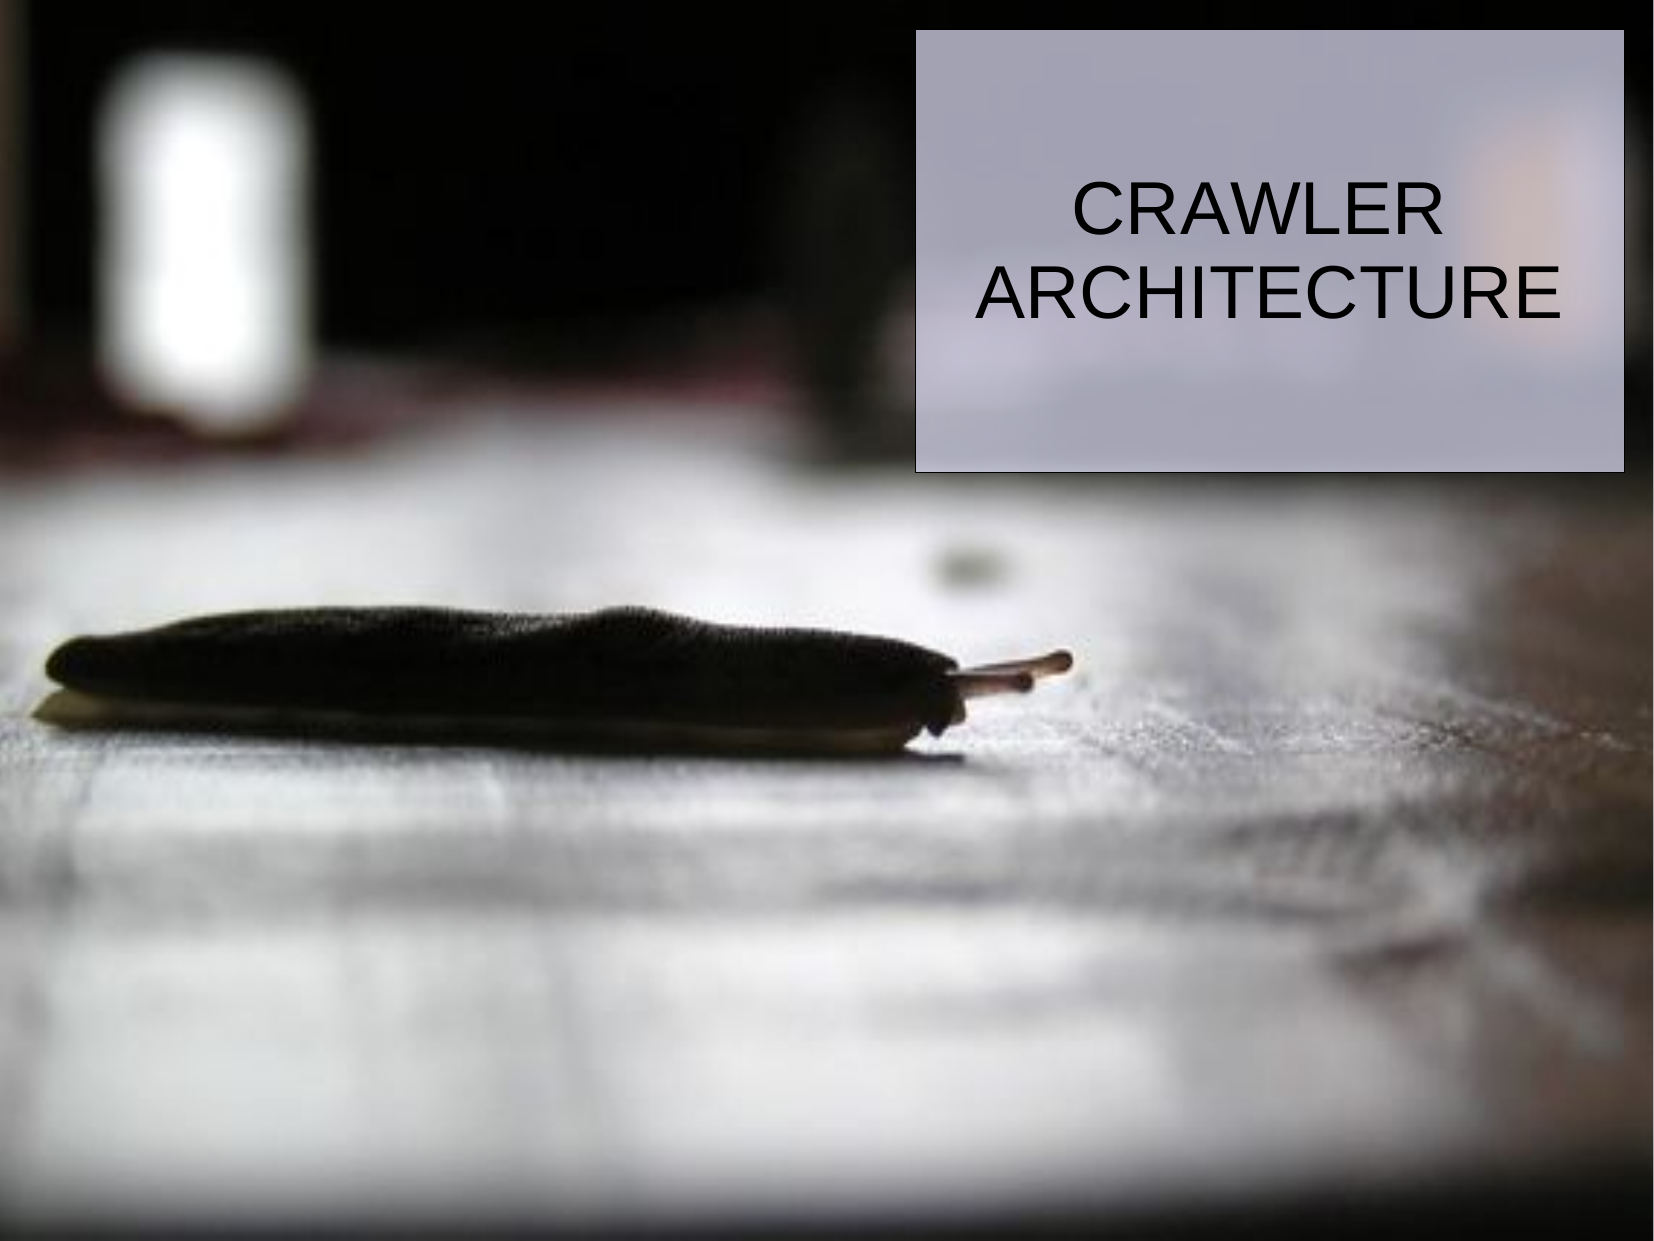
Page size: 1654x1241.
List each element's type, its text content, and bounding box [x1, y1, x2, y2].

picture [0, 0, 1654, 1241]
text_box CRAWLER ARCHITECTURE [915, 29, 1625, 473]
